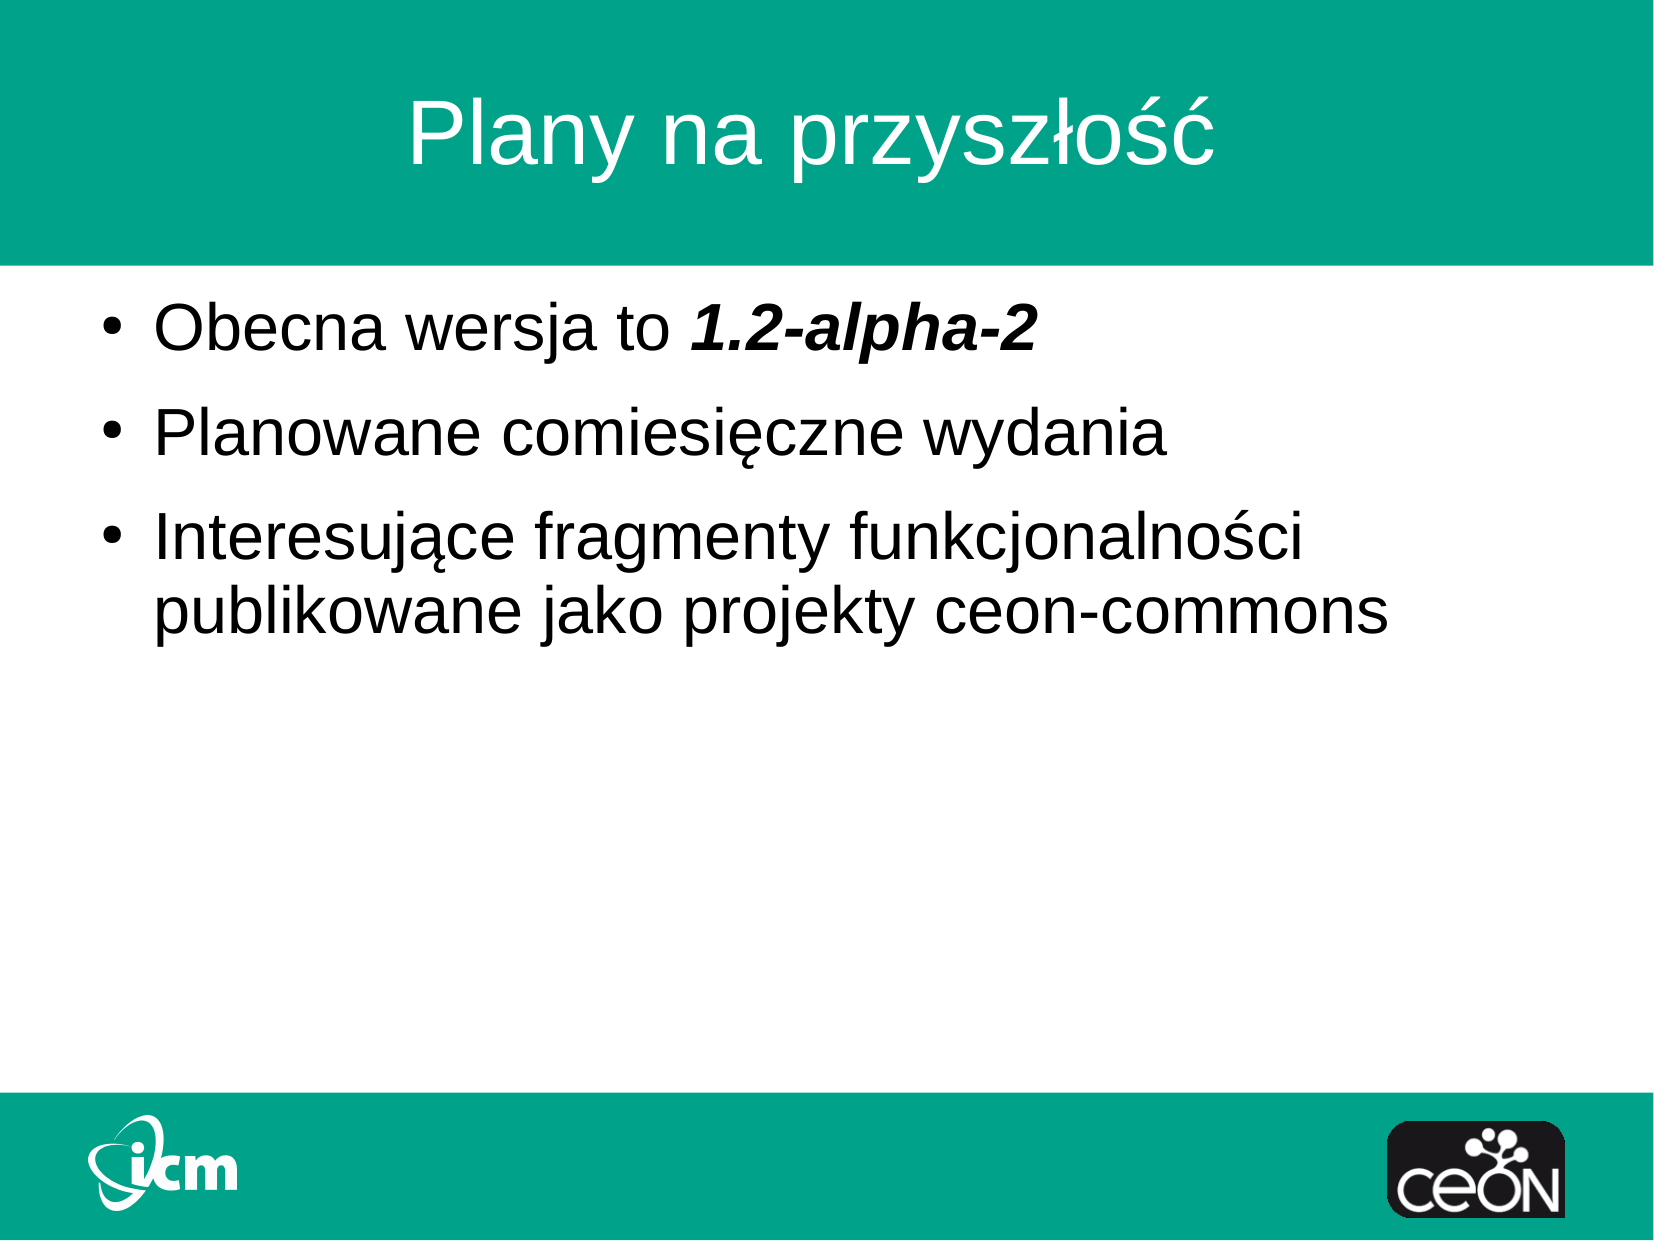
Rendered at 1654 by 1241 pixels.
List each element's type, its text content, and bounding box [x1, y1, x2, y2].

title Plany na przyszłość [59, 29, 1565, 237]
picture [1387, 1121, 1565, 1218]
list Obecna wersja to 1.2-alpha-2 Planowane comiesięczne wydania Interesujące fragmenty funkcjonalności publikowane jako projekty ceon-commons [82, 290, 1571, 1109]
picture [88, 1115, 237, 1211]
